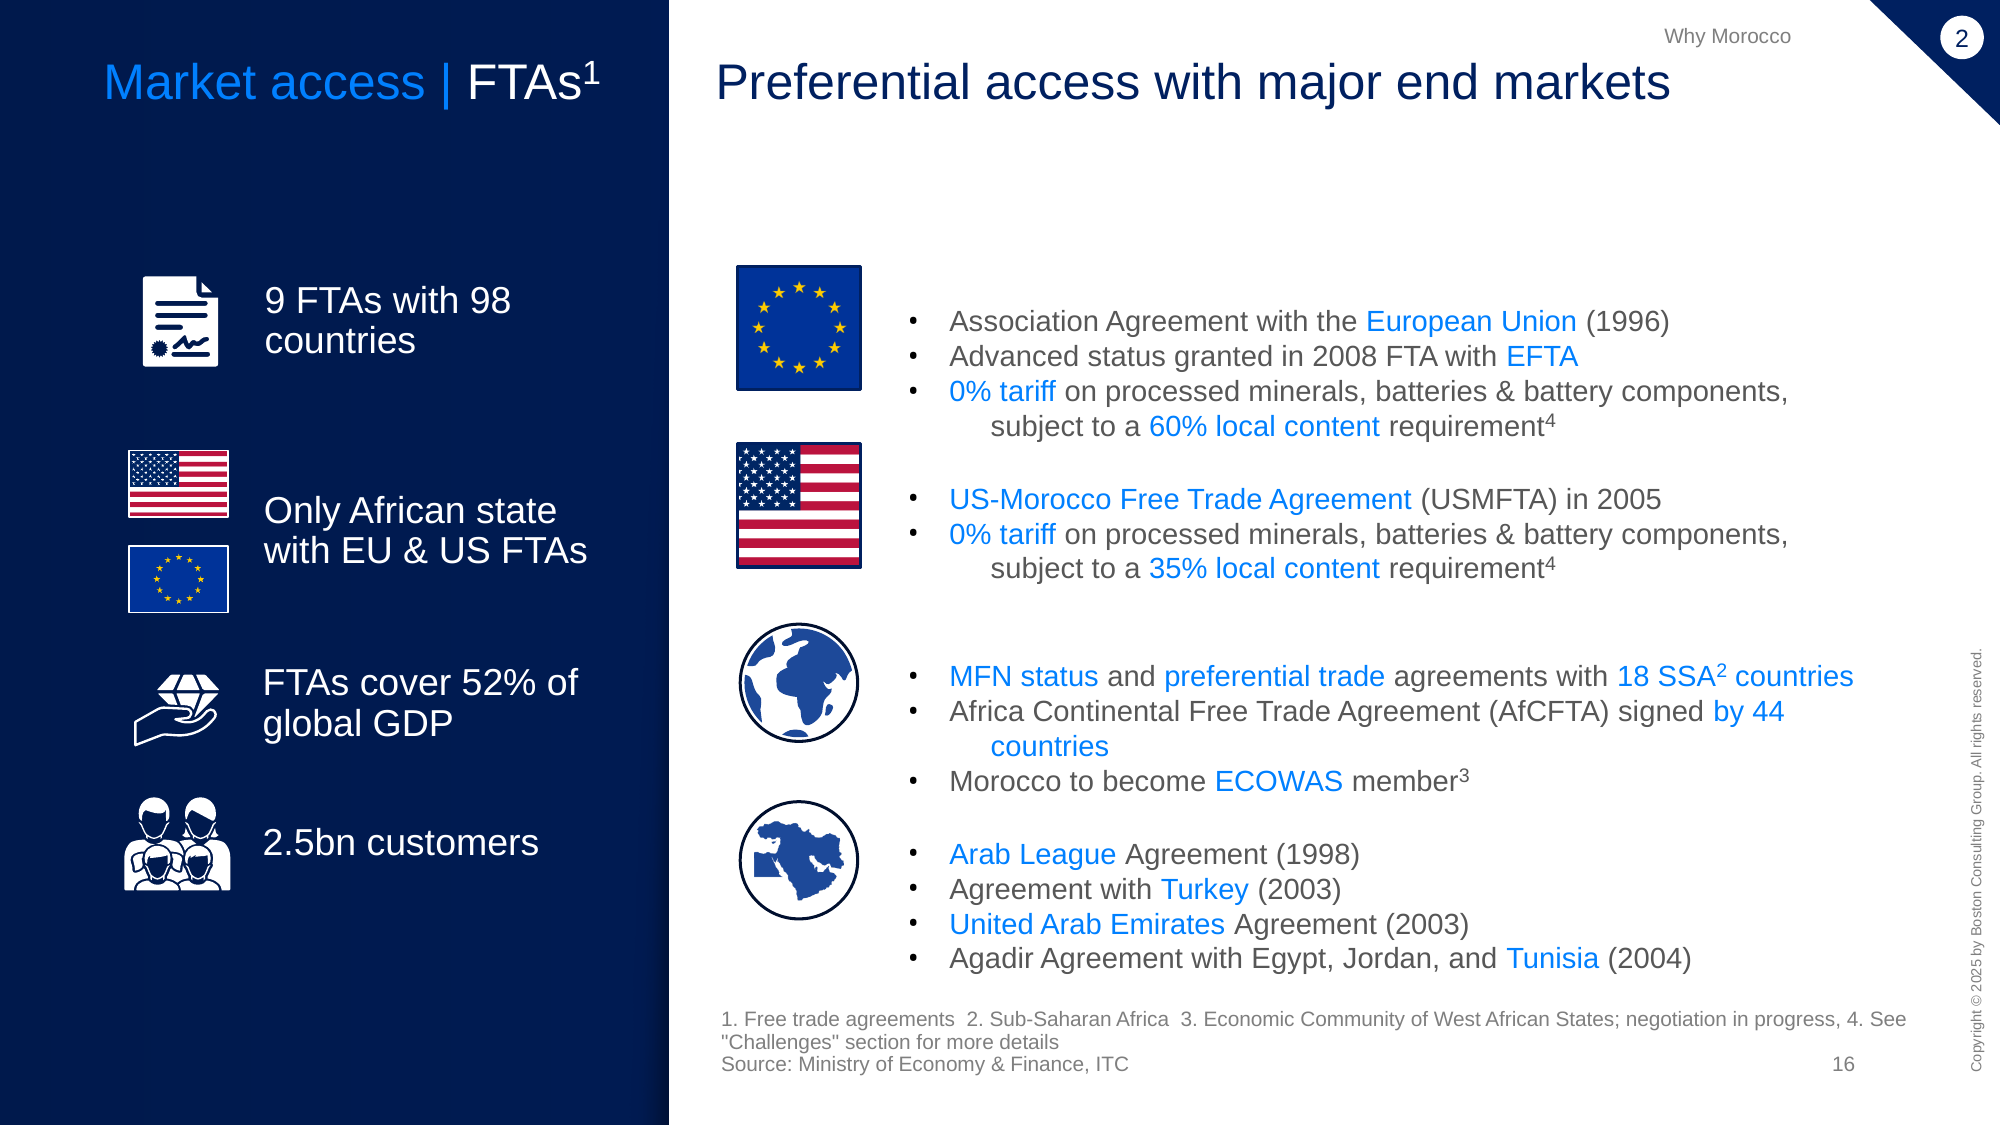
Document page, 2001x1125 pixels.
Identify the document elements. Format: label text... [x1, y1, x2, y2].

text_box [1869, 0, 2000, 126]
text_box Arab League Agreement (1998) Agreement with Turkey (2003) United Arab Emirates Agreement (2003) Agadir Agreement with Egypt, Jordan, and Tunisia (2004) [859, 827, 1897, 893]
picture [738, 267, 860, 388]
text_box 9 FTAs with 98 countries [264, 280, 610, 363]
text_box FTAs cover 52% of global GDP [262, 662, 611, 745]
picture [754, 816, 844, 905]
picture [738, 445, 860, 566]
text_box 2 [1940, 15, 1984, 60]
text_box MFN status and preferential trade agreements with 18 SSA2 countries Africa Continental Free Trade Agreement (AfCFTA) signed by 44 countries Morocco to become ECOWAS member3 [859, 650, 1897, 716]
text_box Preferential access with major end markets [715, 55, 1897, 165]
text_box 1. Free trade agreements 2. Sub-Saharan Africa 3. Economic Community of West African States; negotiation in progress, 4. See "Challenges" section for more details Source: Ministry of Economy & Finance, ITC [721, 1009, 1914, 1076]
text_box [124, 276, 495, 897]
picture [129, 451, 228, 517]
text_box 2.5bn customers [262, 823, 611, 865]
text_box [738, 622, 859, 743]
text_box Why Morocco [1664, 14, 1881, 55]
text_box Only African state with EU & US FTAs [263, 490, 611, 573]
text_box Association Agreement with the European Union (1996) Advanced status granted in 2008 FTA with EFTA 0% tariff on processed minerals, batteries & battery components, subject to a 60% local content requirement4 [859, 295, 1897, 361]
text_box [738, 800, 859, 921]
picture [129, 546, 228, 612]
text_box US-Morocco Free Trade Agreement (USMFTA) in 2005 0% tariff on processed minerals, batteries & battery components, subject to a 35% local content requirement4 [859, 472, 1897, 538]
text_box Market access | FTAs1 [103, 55, 635, 165]
